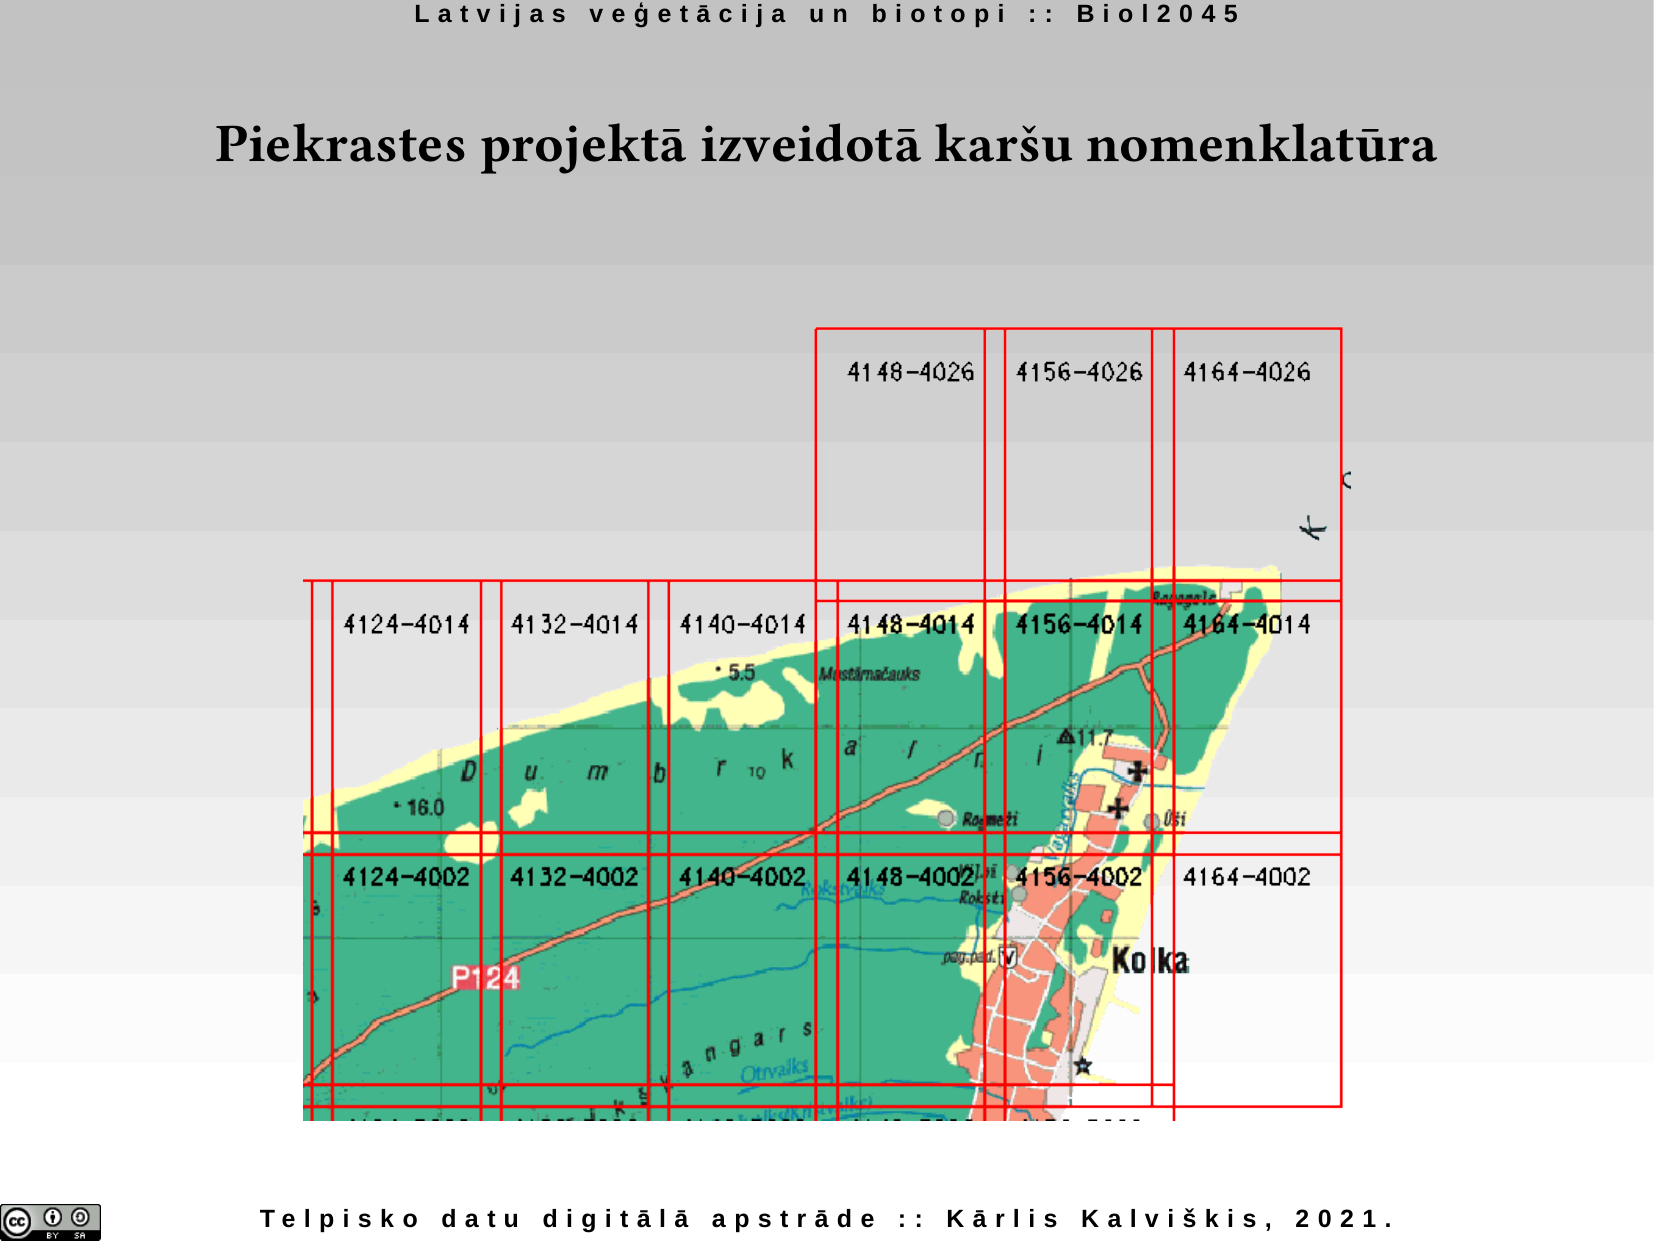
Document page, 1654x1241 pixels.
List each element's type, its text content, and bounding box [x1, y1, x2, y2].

picture [0, 287, 1654, 1241]
title Piekrastes projektā izveidotā karšu nomenklatūra [0, 1, 1654, 287]
